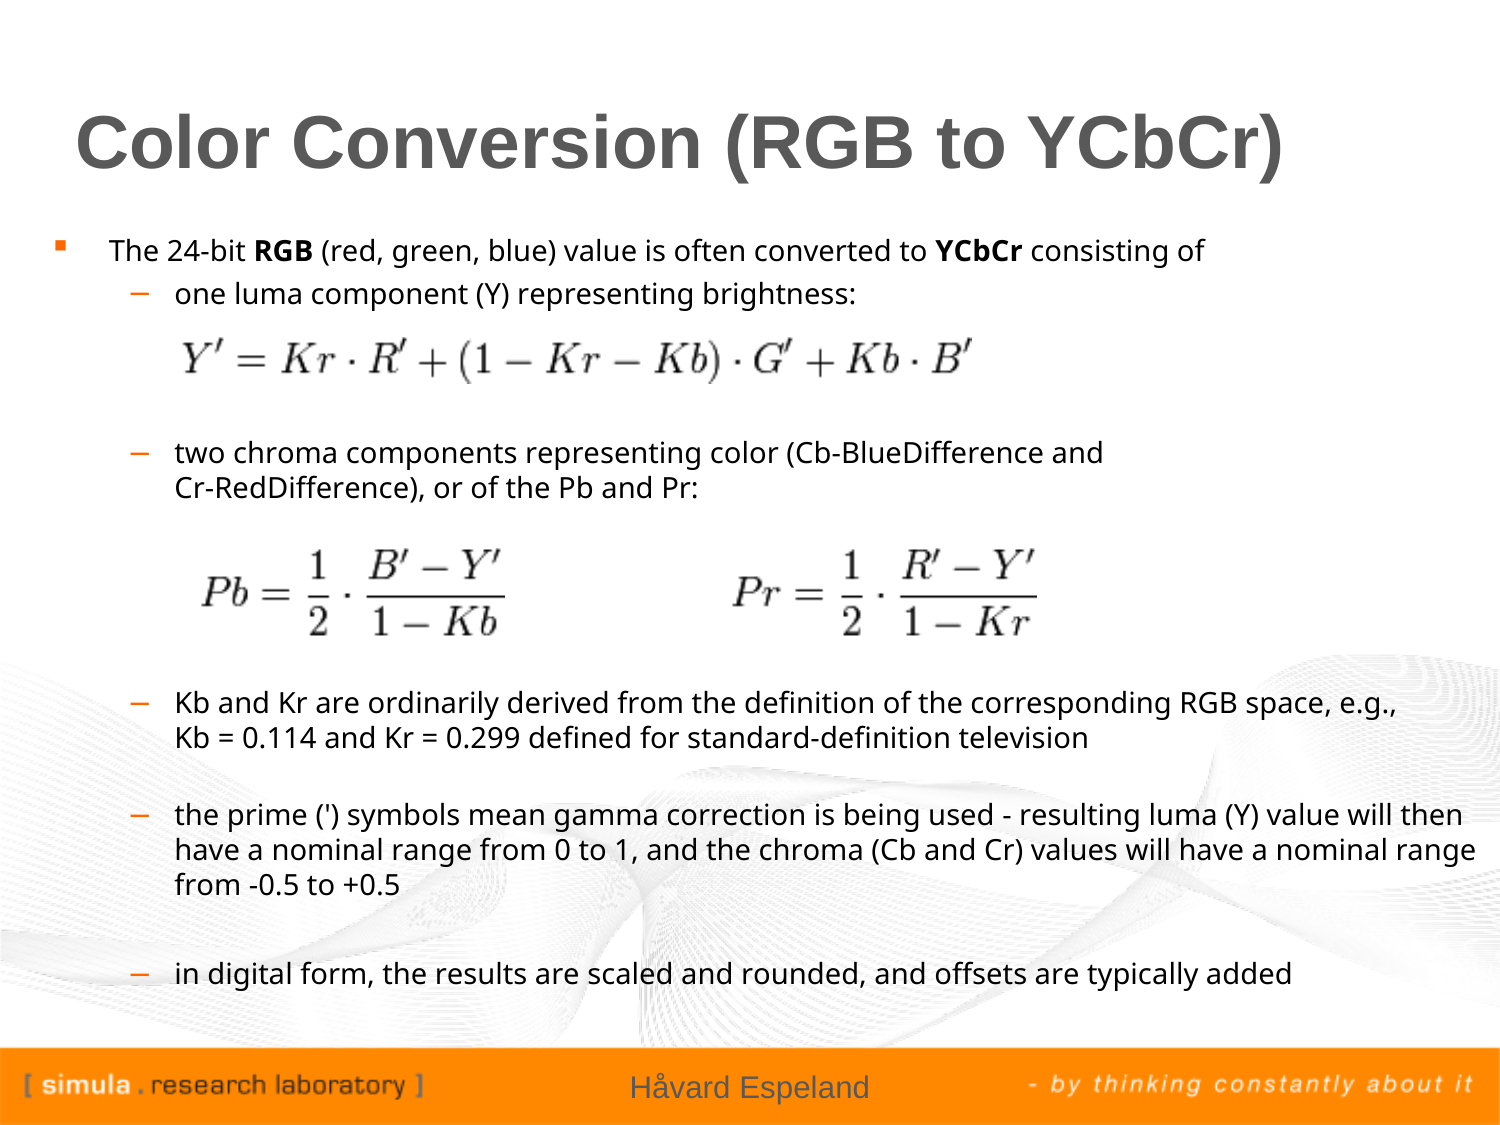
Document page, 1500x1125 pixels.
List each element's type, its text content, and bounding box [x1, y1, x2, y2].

picture [0, 654, 1500, 1125]
picture [182, 337, 972, 384]
title Color Conversion (RGB to YCbCr) [75, 44, 1425, 224]
list The 24-bit RGB (red, green, blue) value is often converted to YCbCr consisting of one luma component (Y) representing brightness: two chroma components representing color (Cb-BlueDifference and Cr-RedDifference), or of the Pb and Pr: Kb and Kr are ordinarily derived from the definition of the corresponding RGB space, e.g., Kb = 0.114 and Kr = 0.299 defined for standard-definition television the prime (') symbols mean gamma correction is being used - resulting luma (Y) value will then have a nominal range from 0 to 1, and the chroma (Cb and Cr) values will have a nominal range from -0.5 to +0.5 in digital form, the results are scaled and rounded, and offsets are typically added [37, 224, 1500, 1051]
picture [731, 548, 1037, 638]
picture [200, 548, 505, 638]
